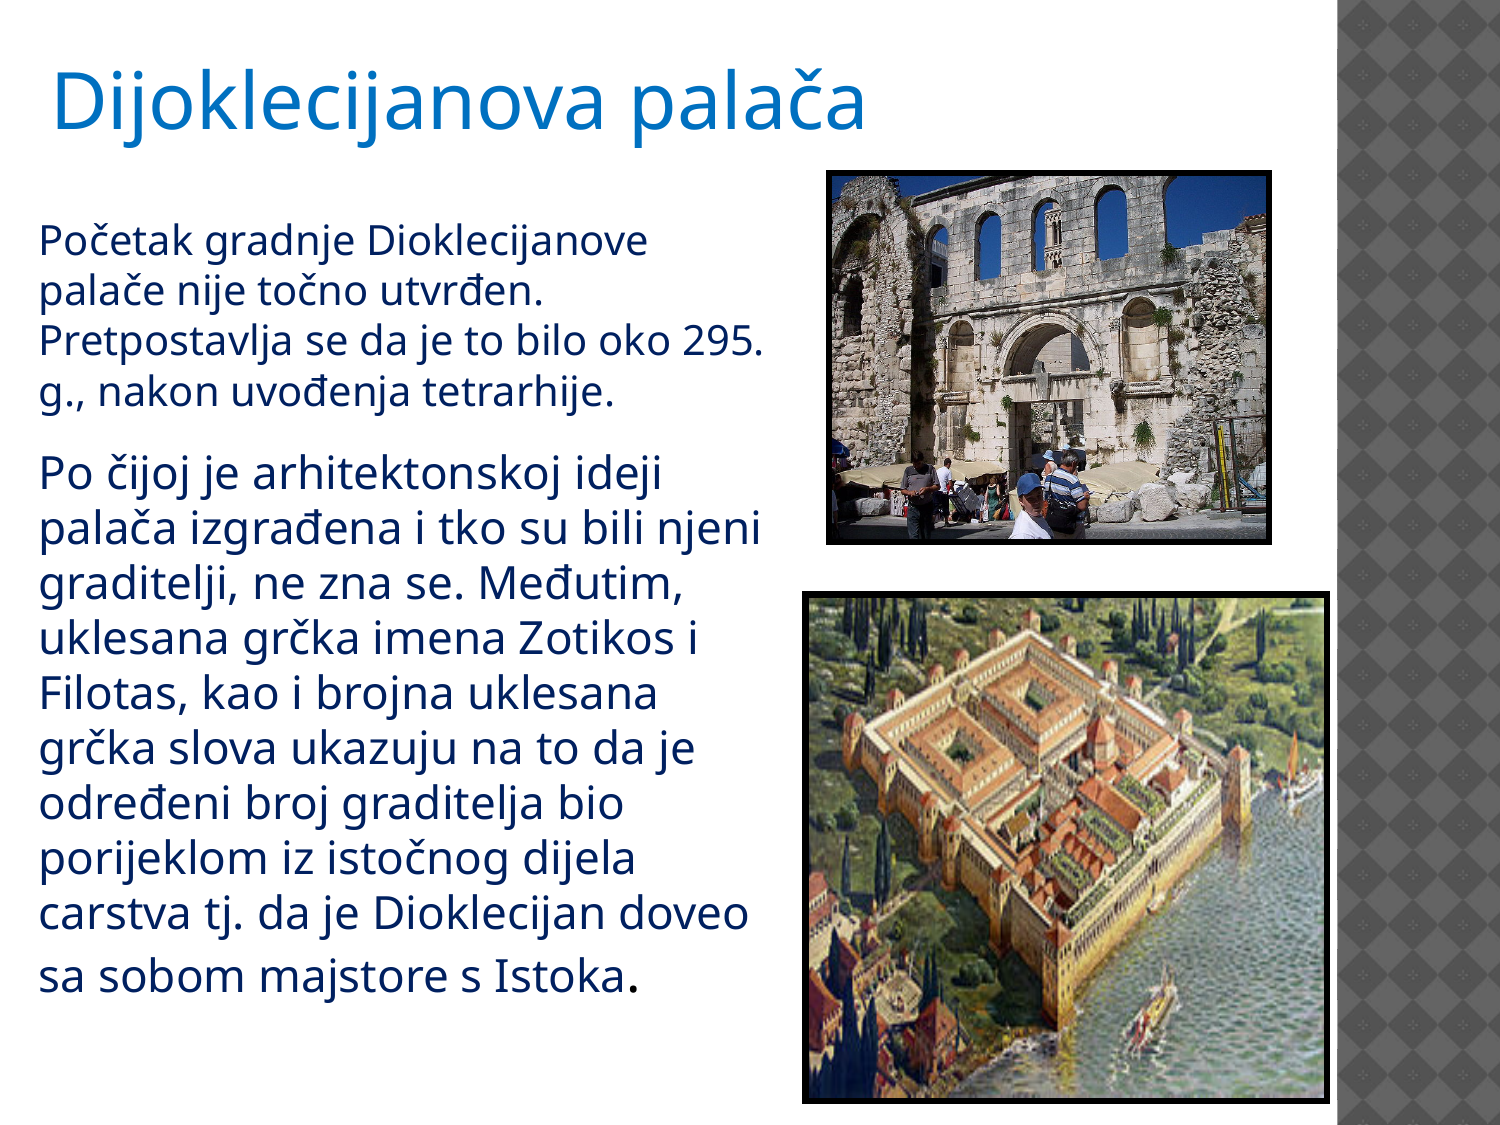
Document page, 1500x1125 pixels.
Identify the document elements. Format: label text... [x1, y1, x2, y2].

picture [808, 597, 1325, 1098]
picture [1337, 0, 1500, 1125]
list Početak gradnje Dioklecijanove palače nije točno utvrđen. Pretpostavlja se da je to bilo oko 295. g., nakon uvođenja tetrarhije. Po čijoj je arhitektonskoj ideji palača izgrađena i tko su bili njeni graditelji, ne zna se. Međutim, uklesana grčka imena Zotikos i Filotas, kao i brojna uklesana grčka slova ukazuju na to da je određeni broj graditelja bio porijeklom iz istočnog dijela carstva tj. da je Dioklecijan doveo sa sobom majstore s Istoka. [23, 199, 786, 1106]
title Dijoklecijanova palača [35, 35, 1144, 246]
picture [832, 175, 1266, 540]
